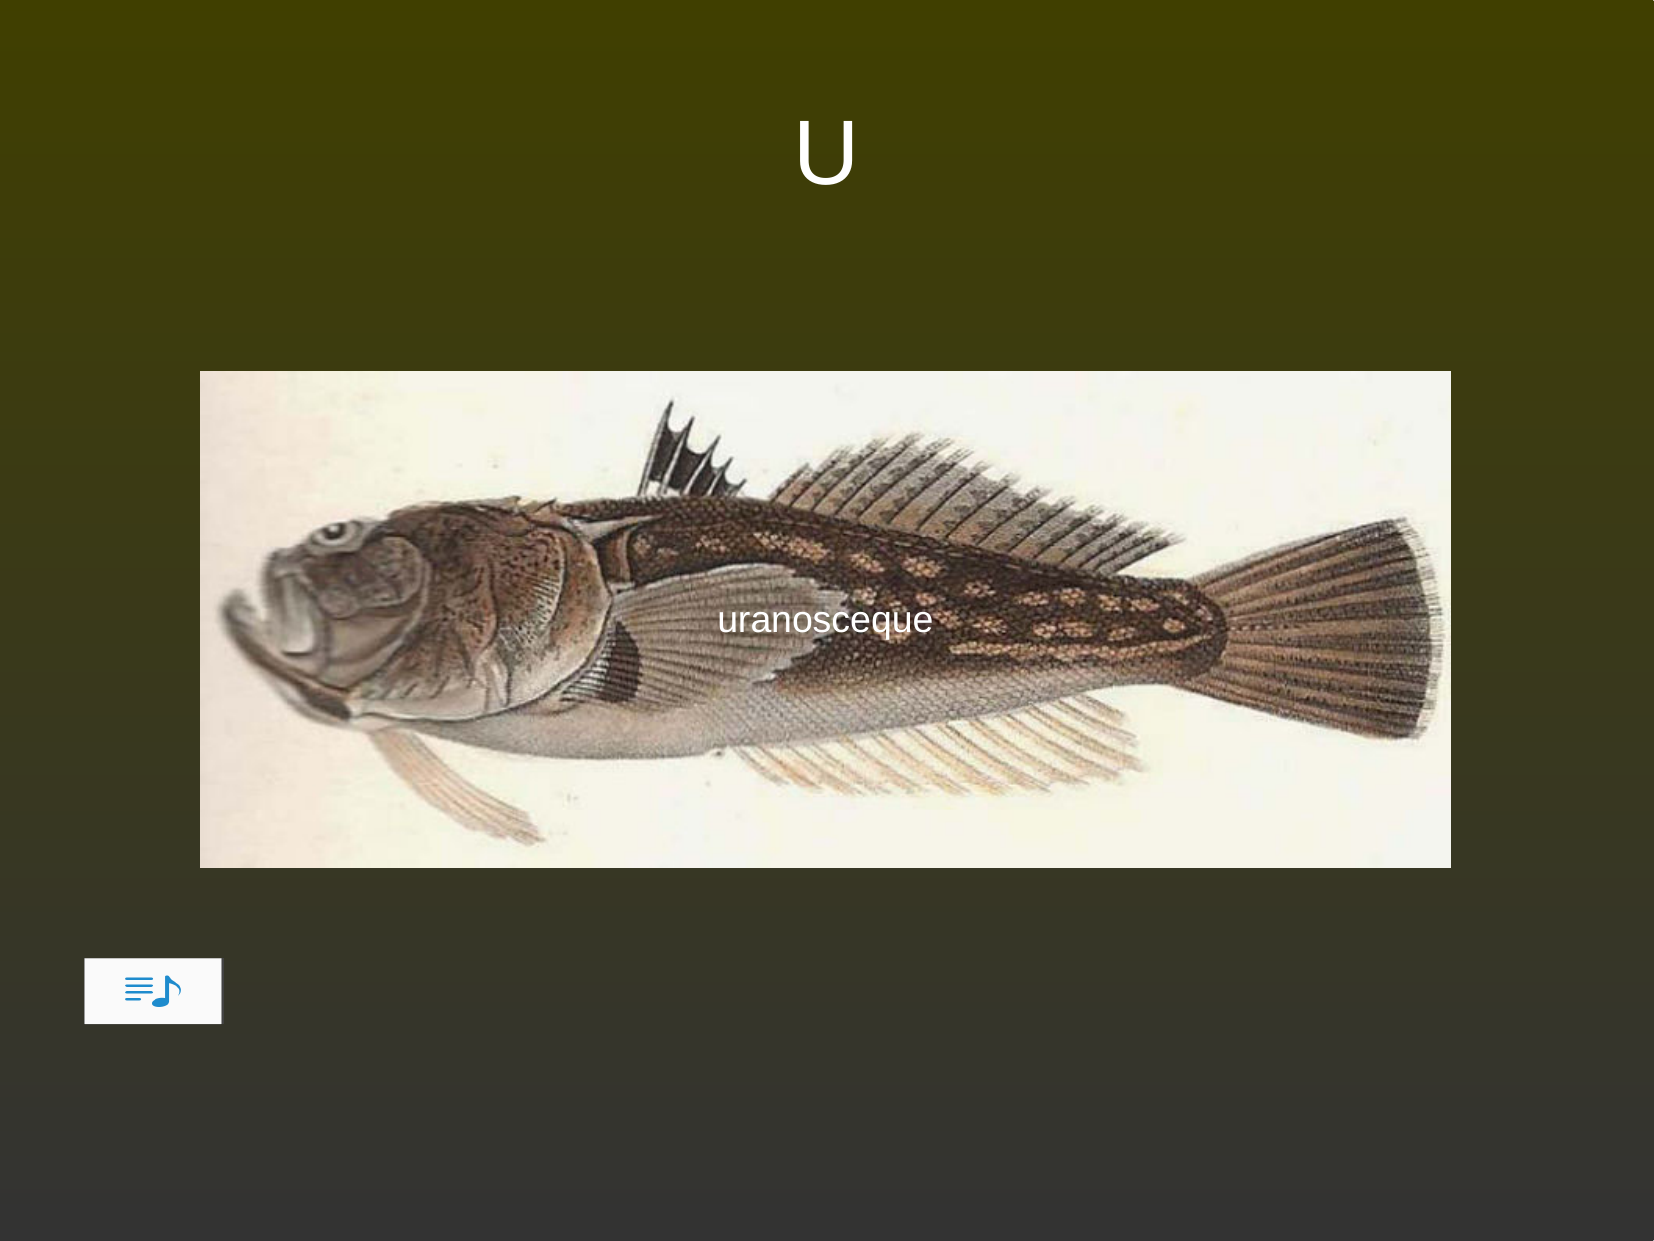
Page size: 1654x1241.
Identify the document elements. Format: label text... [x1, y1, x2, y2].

picture [200, 371, 1451, 868]
title U [82, 49, 1571, 257]
text_box [82, 956, 225, 1026]
